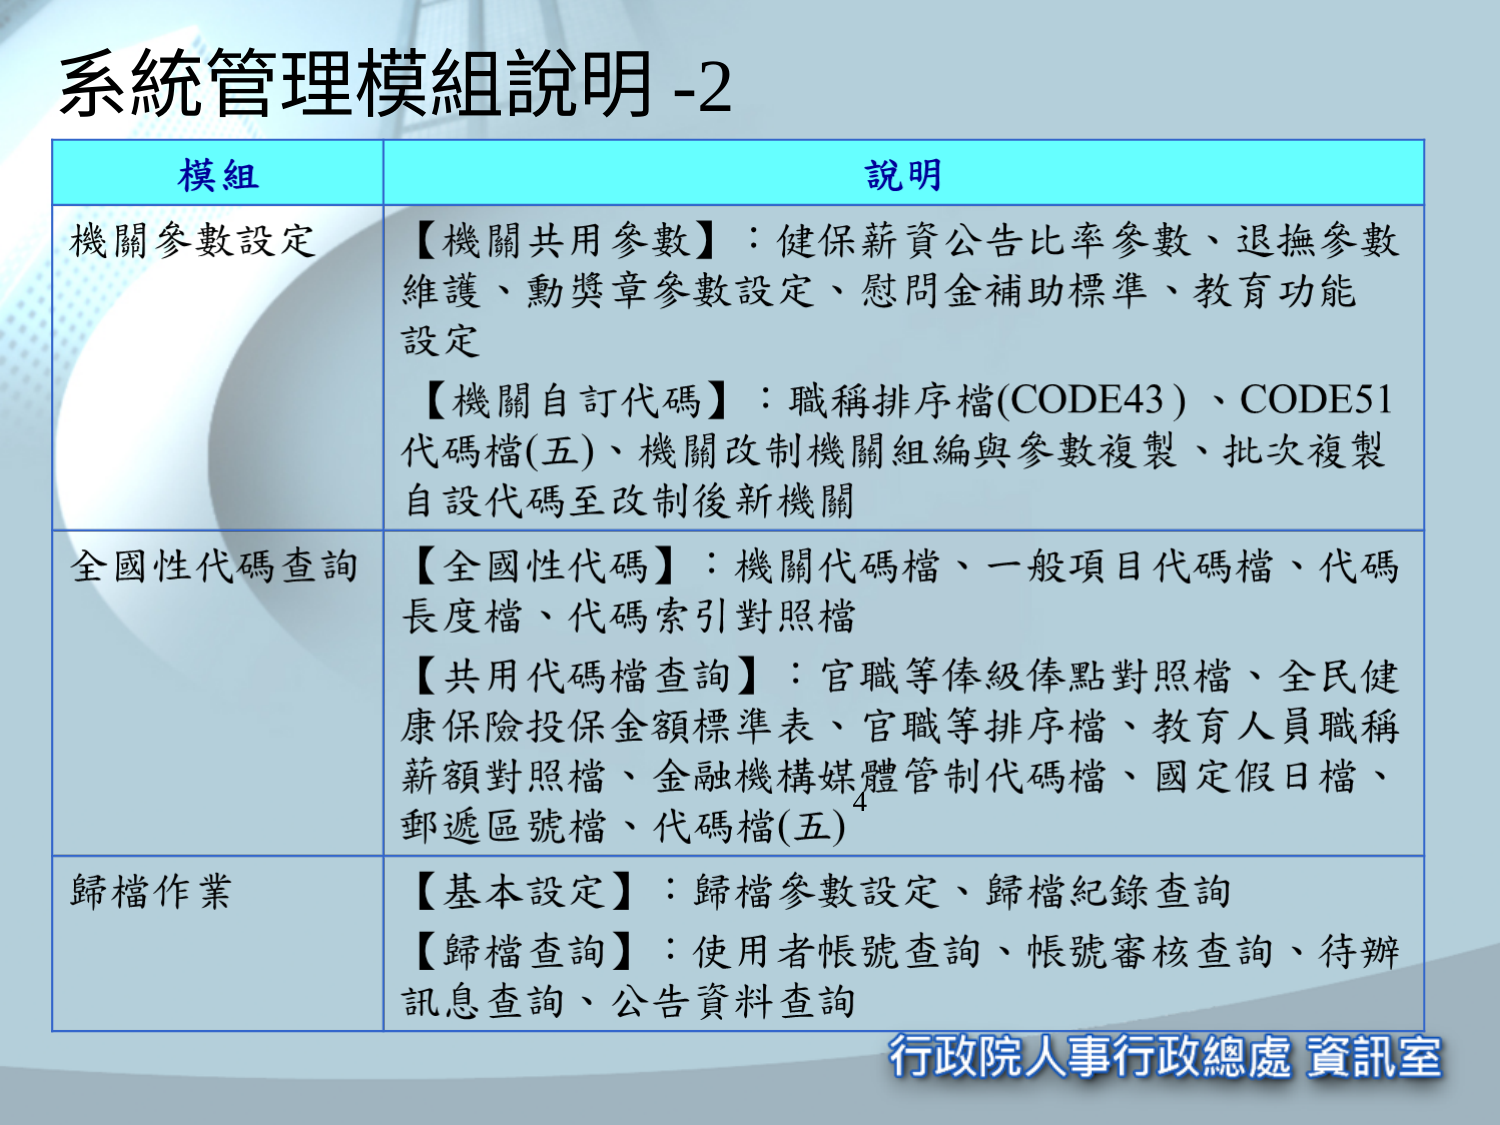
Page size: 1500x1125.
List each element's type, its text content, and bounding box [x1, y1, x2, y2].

picture [42, 136, 1430, 1049]
title 系統管理模組說明-2 [39, 24, 1302, 138]
text_box [837, 774, 1151, 850]
